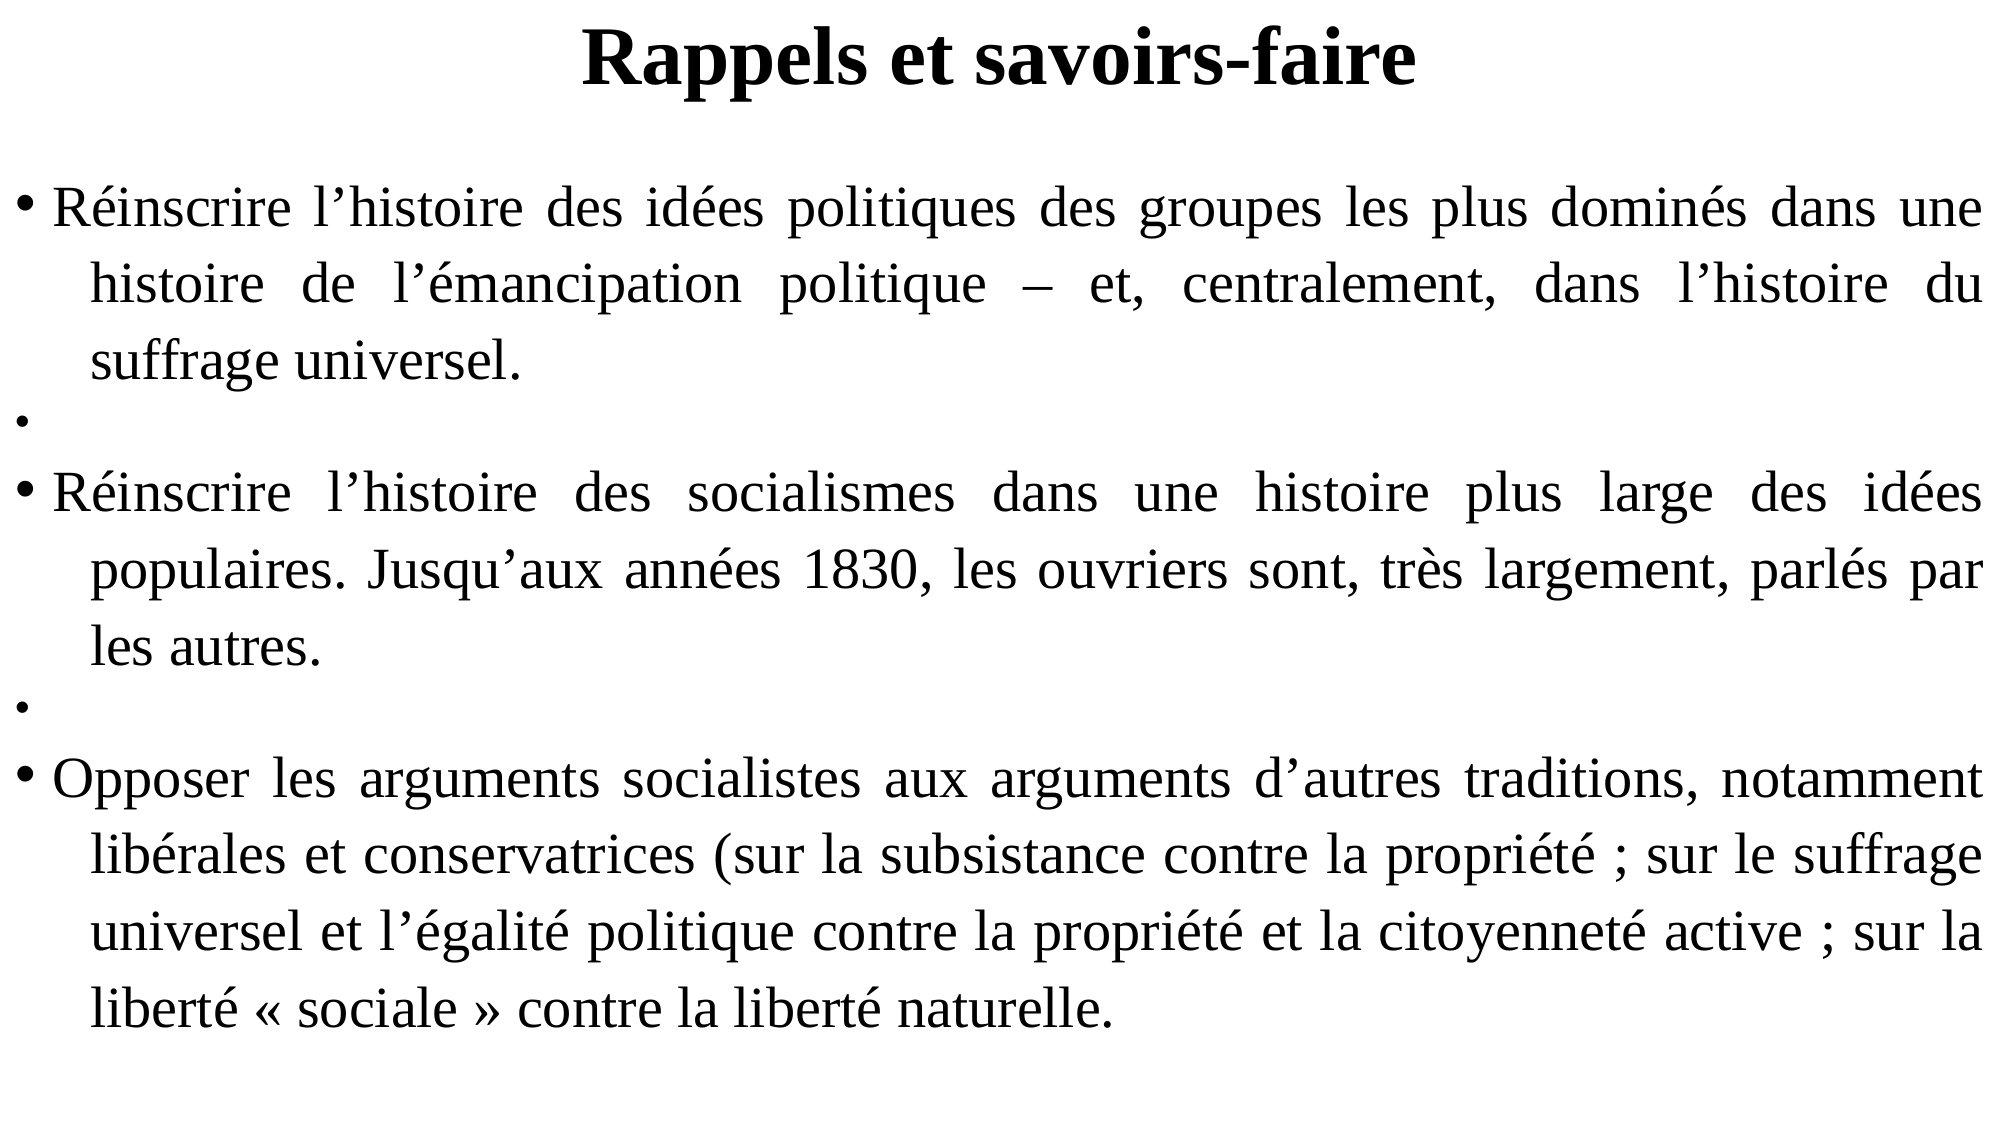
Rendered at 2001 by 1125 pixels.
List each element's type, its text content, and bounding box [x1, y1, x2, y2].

title Rappels et savoirs-faire [137, 3, 1863, 112]
list Réinscrire l’histoire des idées politiques des groupes les plus dominés dans une histoire de l’émancipation politique – et, centralement, dans l’histoire du suffrage universel. Réinscrire l’histoire des socialismes dans une histoire plus large des idées populaires. Jusqu’aux années 1830, les ouvriers sont, très largement, parlés par les autres. Opposer les arguments socialistes aux arguments d’autres traditions, notamment libérales et conservatrices (sur la subsistance contre la propriété ; sur le suffrage universel et l’égalité politique contre la propriété et la citoyenneté active ; sur la liberté « sociale » contre la liberté naturelle. [0, 153, 2000, 1125]
